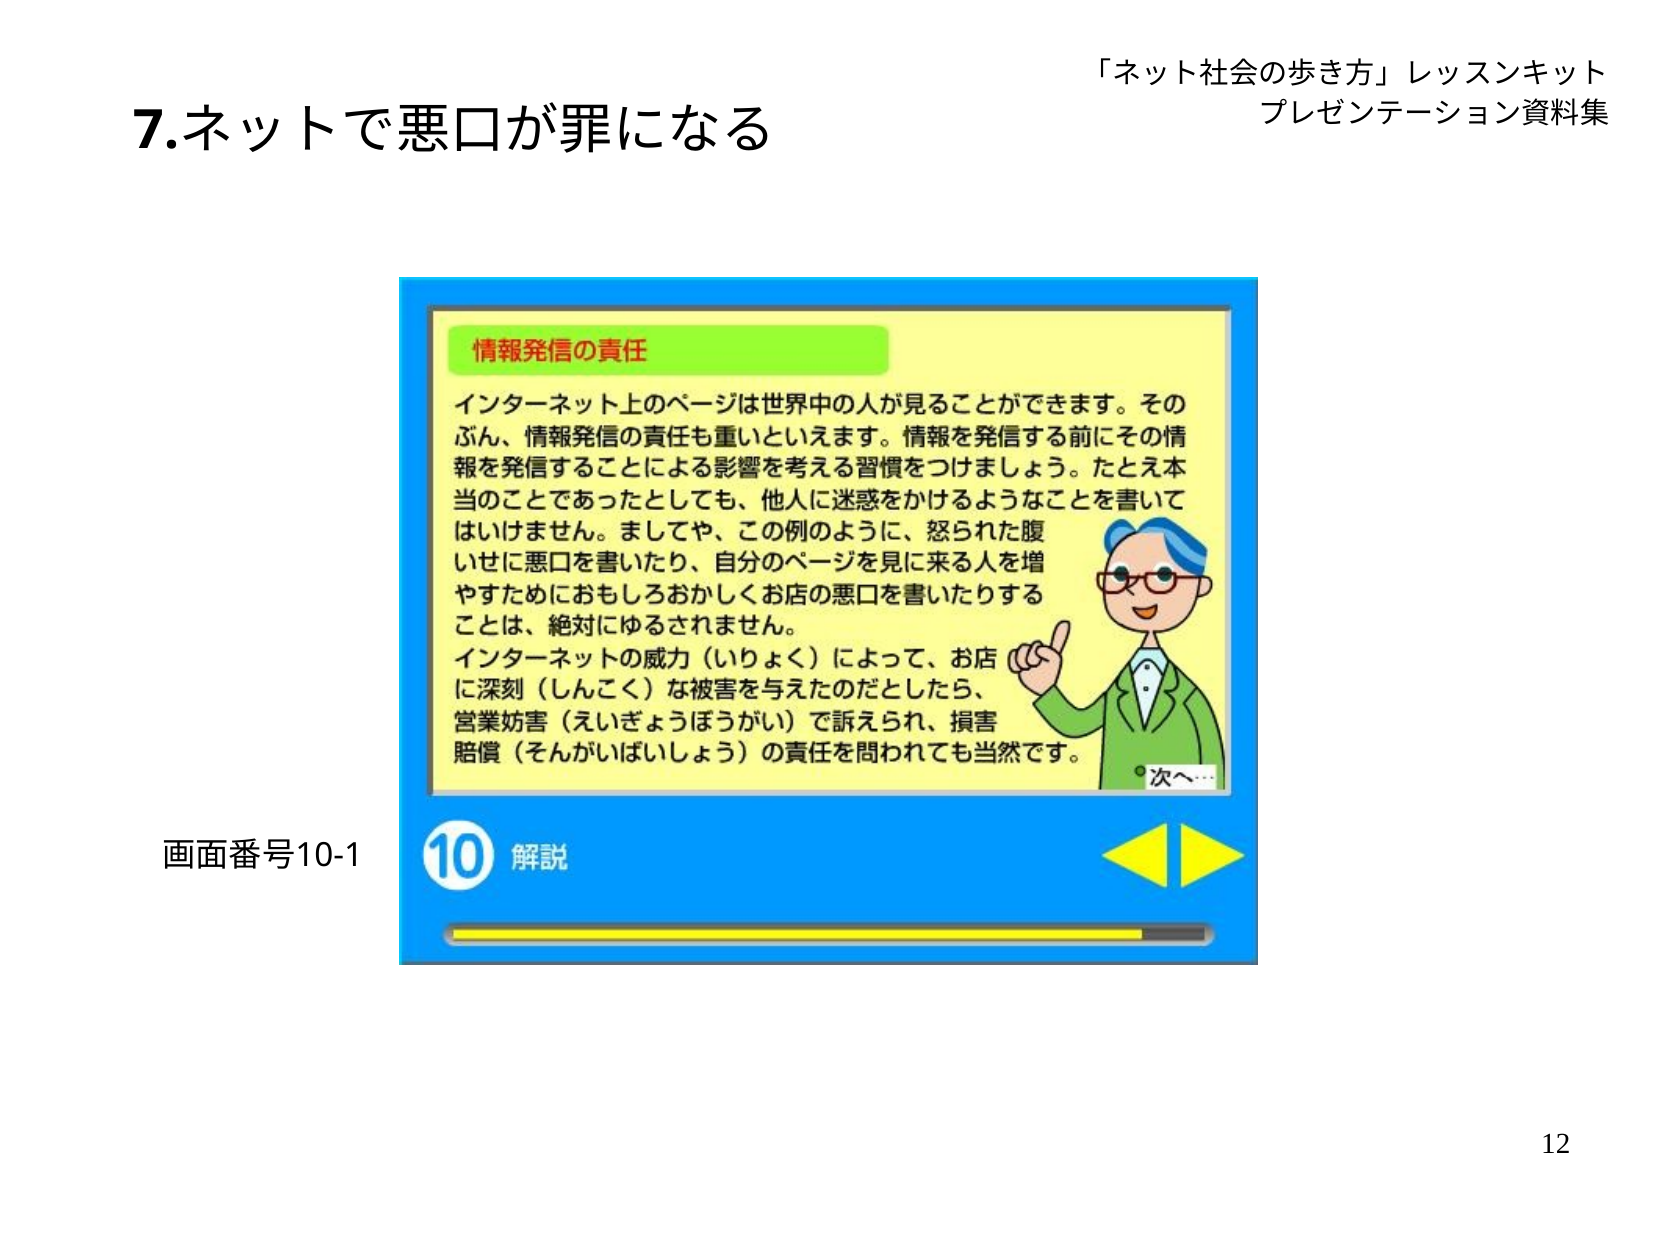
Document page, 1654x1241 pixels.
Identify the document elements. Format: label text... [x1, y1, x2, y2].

text_box 「ネット社会の歩き方」レッスンキット プレゼンテーション資料集 [1062, 44, 1625, 139]
picture [399, 277, 1258, 965]
text_box 画面番号10-1 [147, 826, 384, 882]
text_box 7.ネットで悪口が罪になる [118, 88, 1093, 169]
